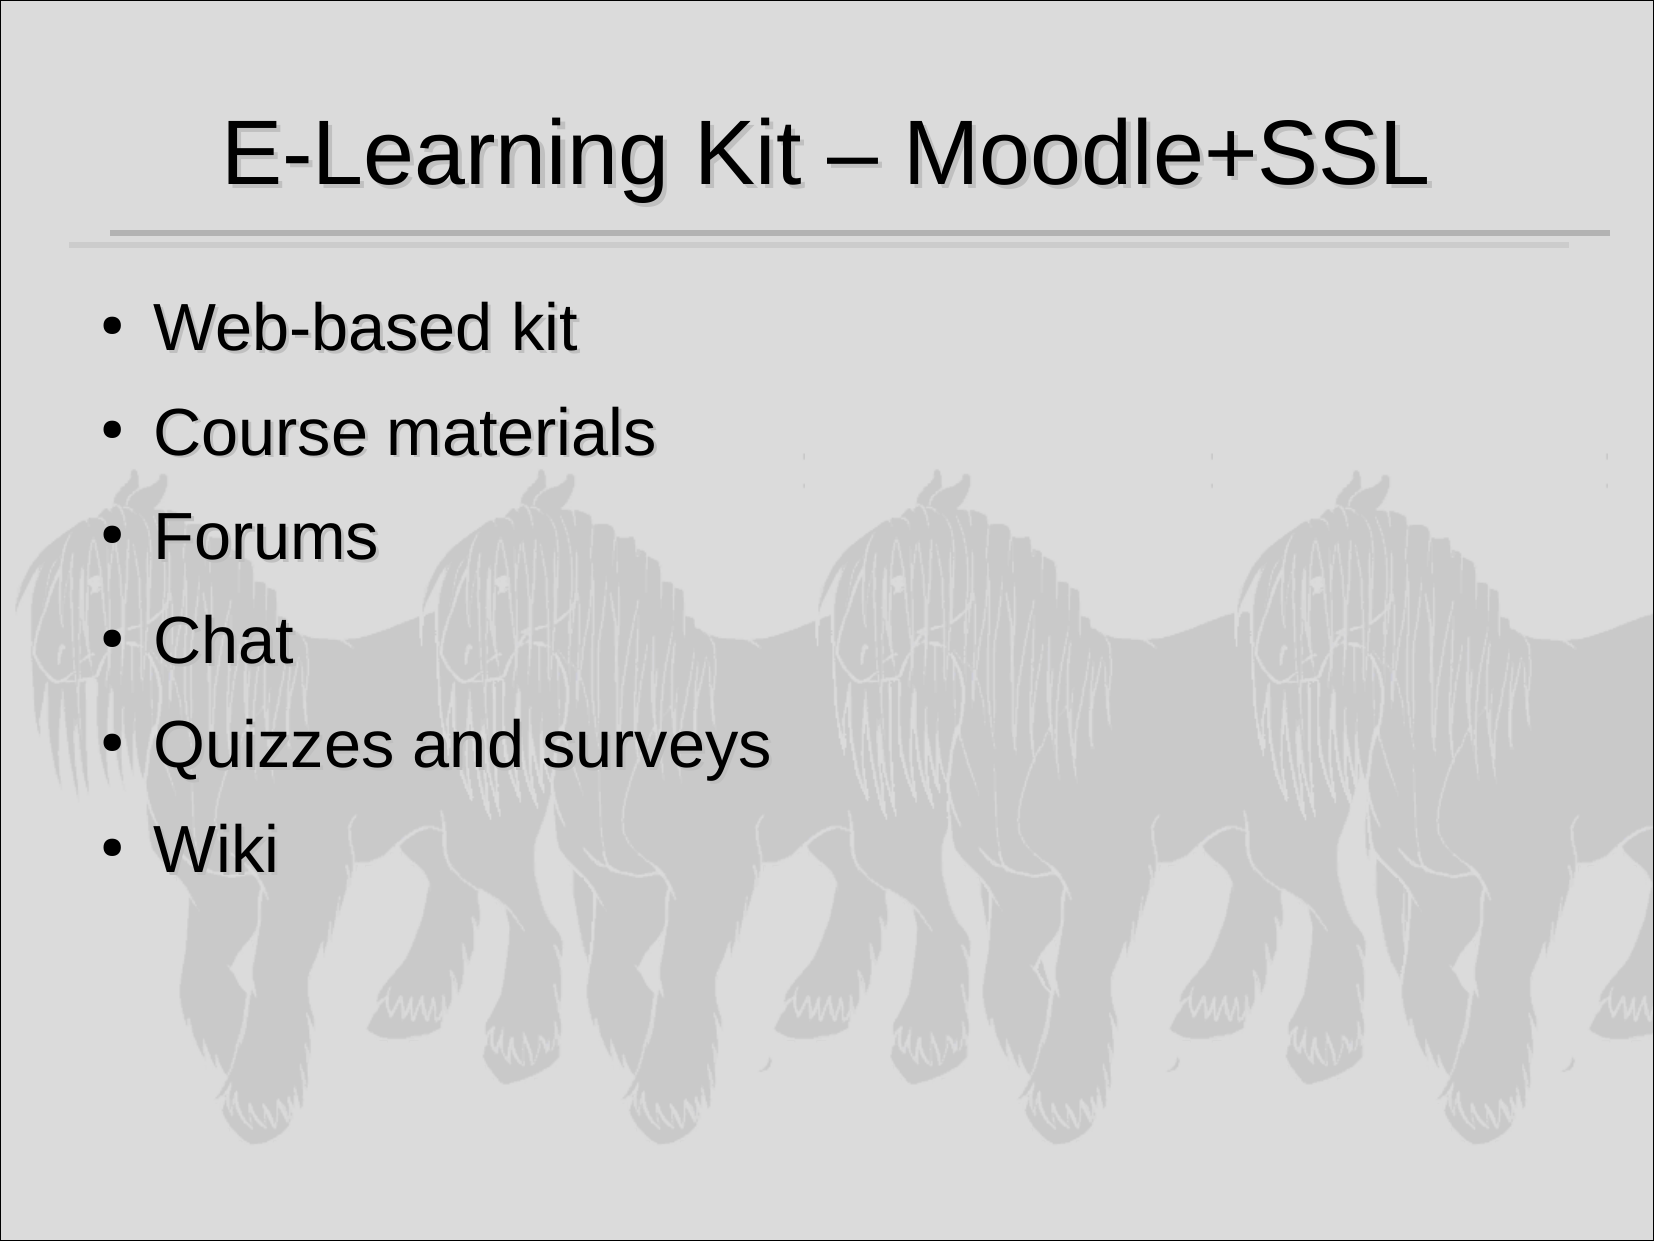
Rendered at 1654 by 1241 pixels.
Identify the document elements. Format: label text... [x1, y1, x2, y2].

list Web-based kit Course materials Forums Chat Quizzes and surveys Wiki [82, 290, 1571, 1109]
title E-Learning Kit – Moodle+SSL [82, 49, 1571, 257]
